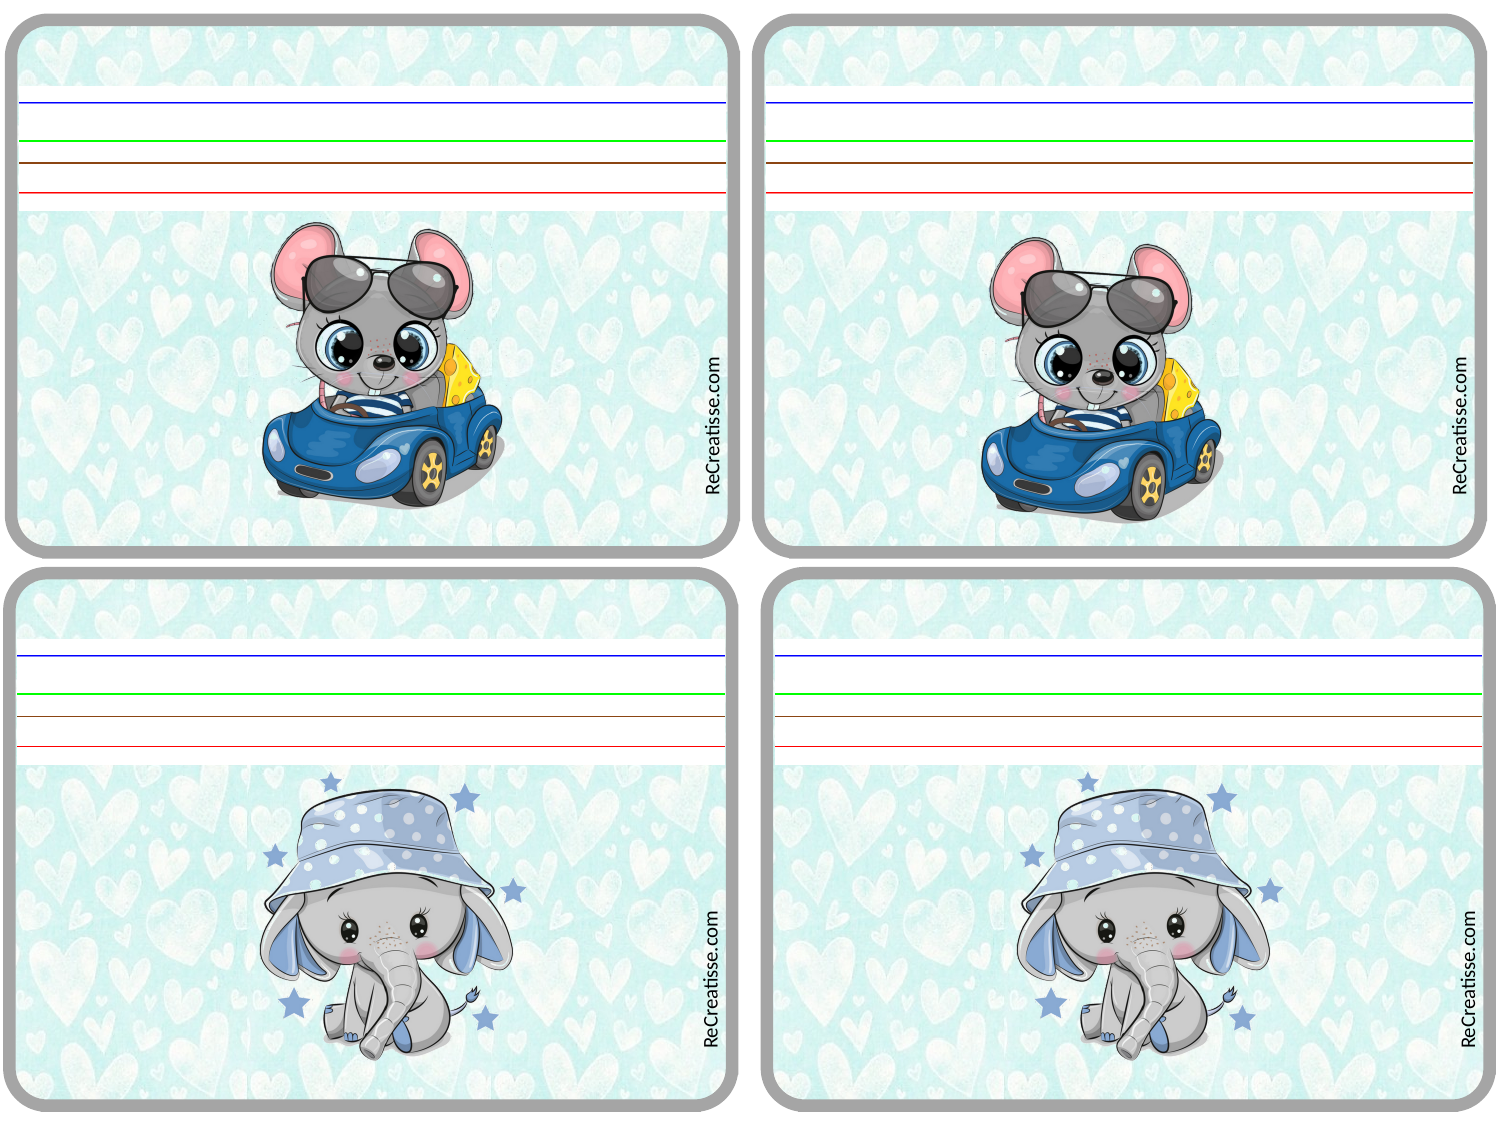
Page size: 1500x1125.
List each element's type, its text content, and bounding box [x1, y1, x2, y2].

text_box [11, 19, 734, 553]
text_box ReCreatisse.com [691, 342, 731, 510]
text_box ReCreatisse.com [1447, 895, 1487, 1064]
text_box [9, 573, 733, 1106]
picture [775, 639, 1482, 1064]
text_box ReCreatisse.com [689, 895, 729, 1064]
picture [766, 86, 1473, 211]
picture [228, 212, 529, 513]
picture [17, 639, 725, 1064]
picture [19, 86, 726, 211]
picture [947, 227, 1248, 527]
text_box [758, 19, 1481, 553]
text_box ReCreatisse.com [1438, 342, 1478, 510]
text_box [766, 573, 1490, 1106]
